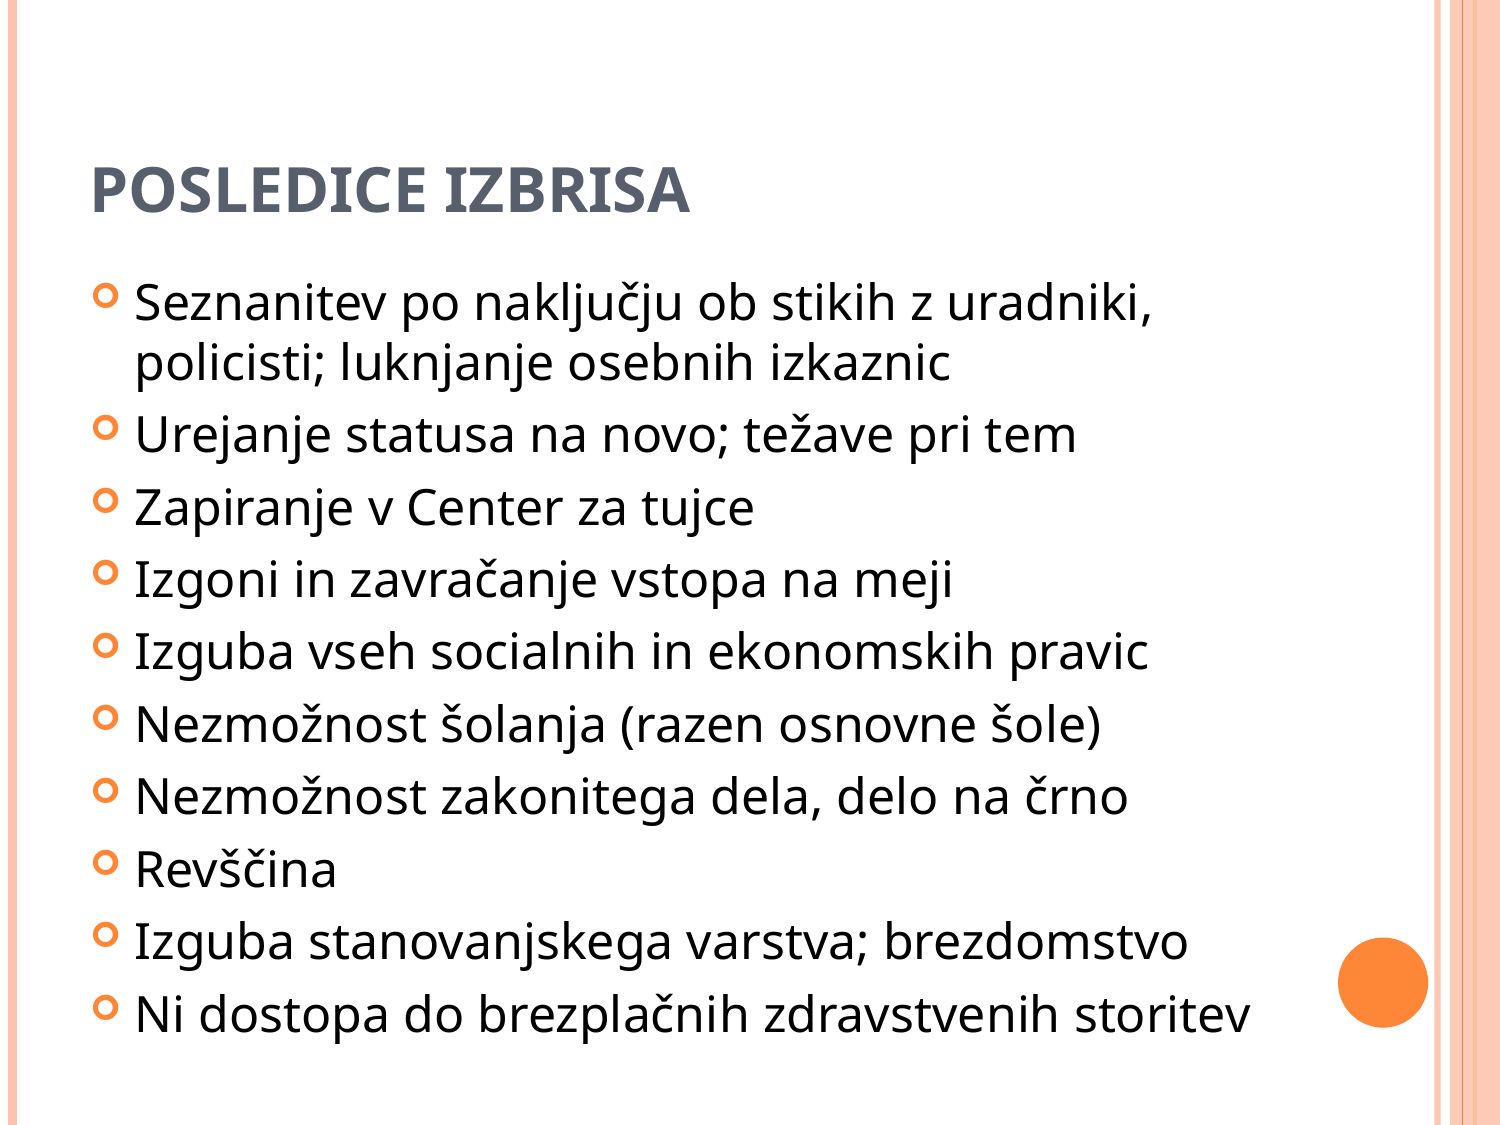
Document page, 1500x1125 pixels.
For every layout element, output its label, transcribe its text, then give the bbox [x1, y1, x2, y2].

title POSLEDICE IZBRISA [74, 44, 1300, 233]
list Seznanitev po naključju ob stikih z uradniki, policisti; luknjanje osebnih izkaznic Urejanje statusa na novo; težave pri tem Zapiranje v Center za tujce Izgoni in zavračanje vstopa na meji Izguba vseh socialnih in ekonomskih pravic Nezmožnost šolanja (razen osnovne šole) Nezmožnost zakonitega dela, delo na črno Revščina Izguba stanovanjskega varstva; brezdomstvo Ni dostopa do brezplačnih zdravstvenih storitev [74, 262, 1300, 1123]
